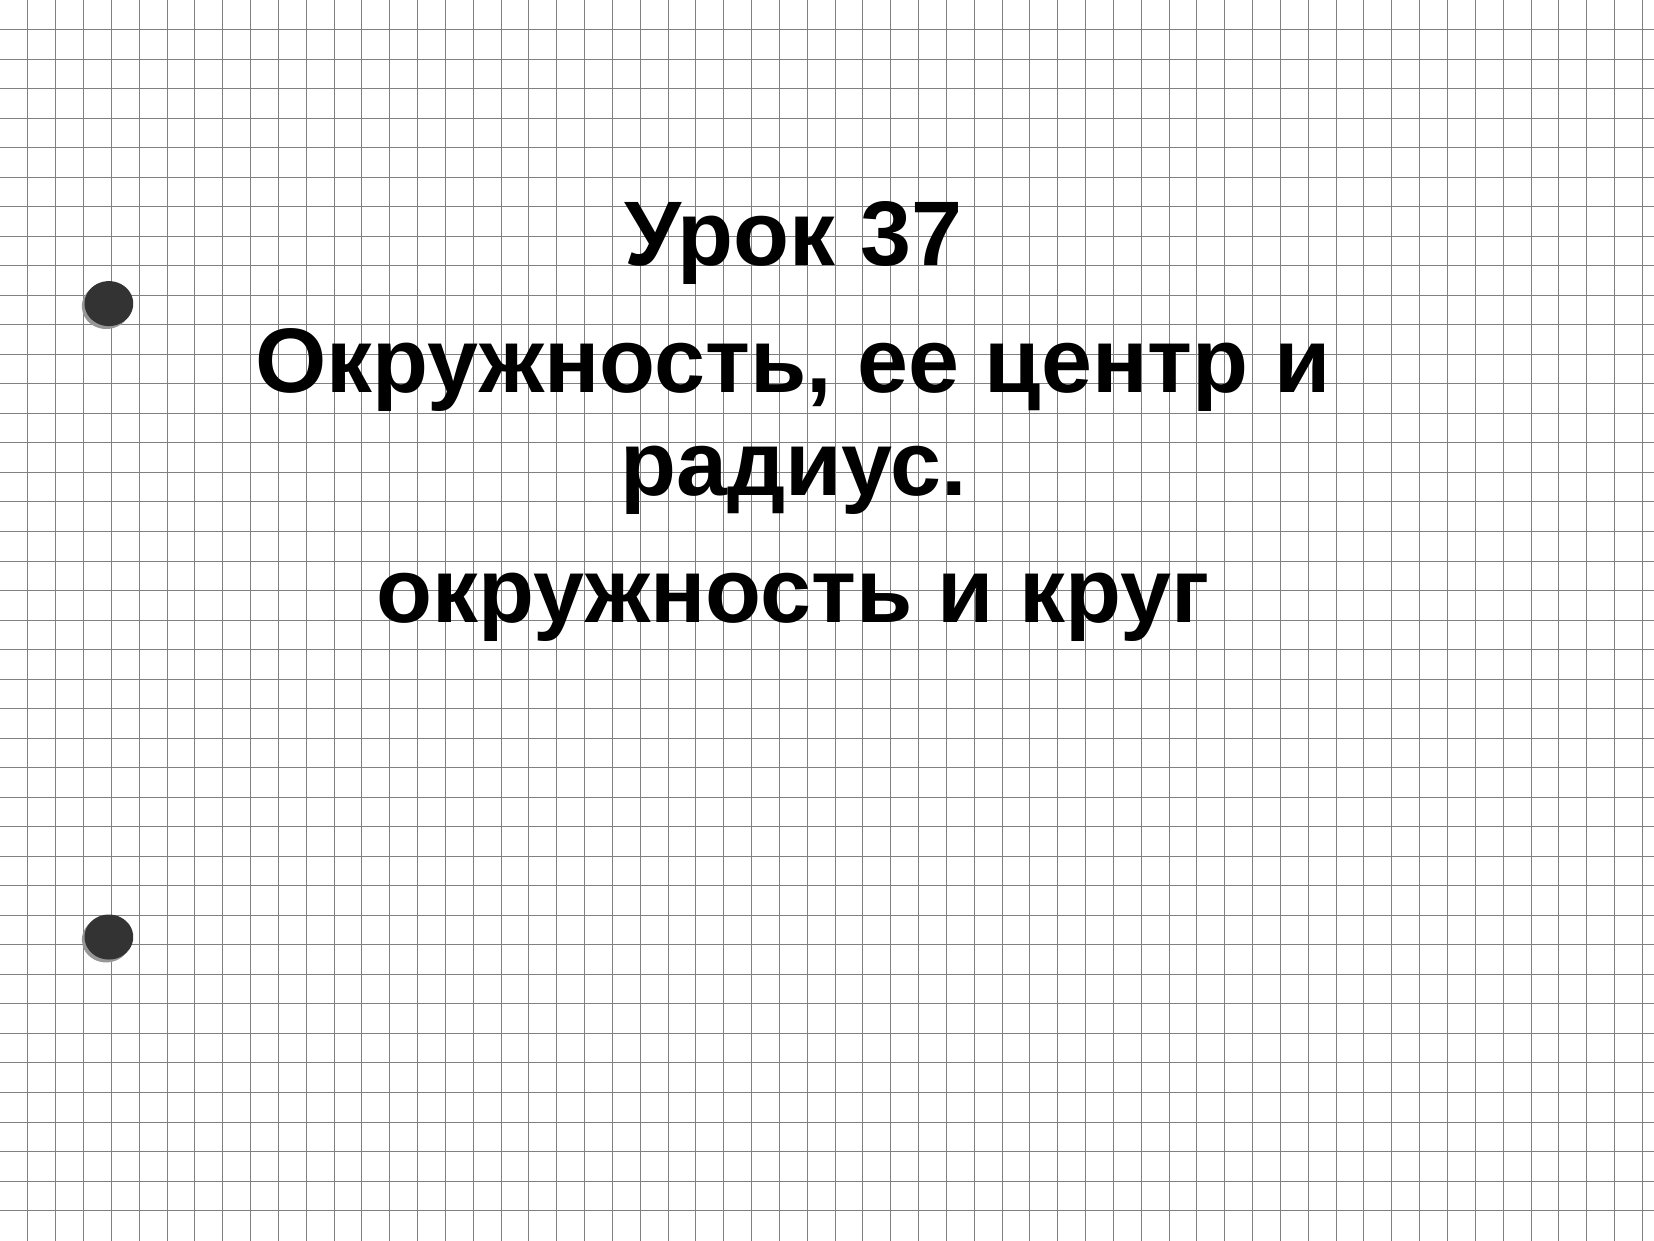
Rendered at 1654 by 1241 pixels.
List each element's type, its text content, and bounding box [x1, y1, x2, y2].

text_box Урок 37 Окружность, ее центр и радиус. окружность и круг [128, 174, 1459, 749]
